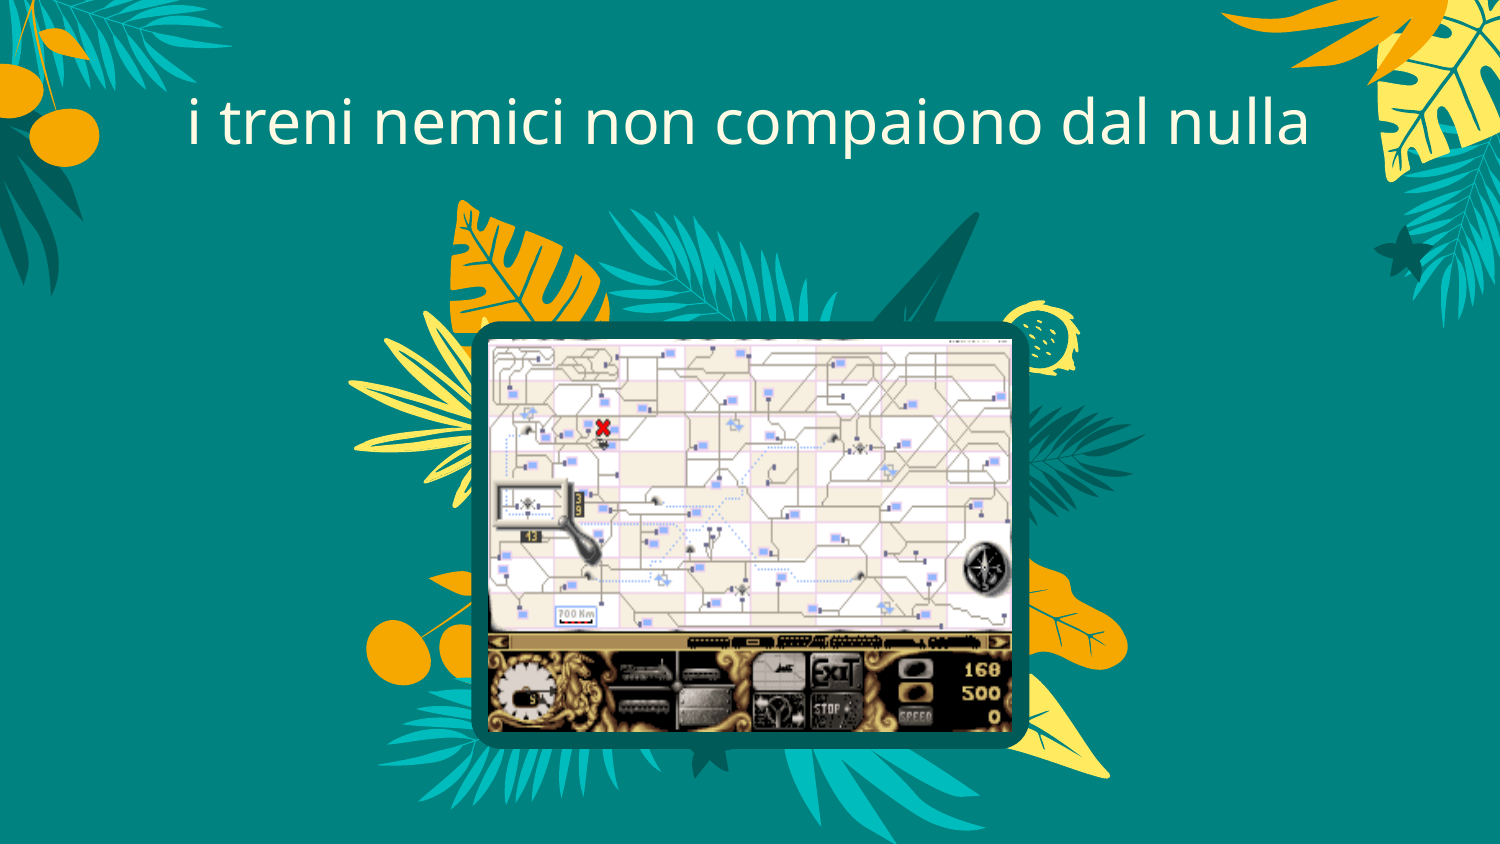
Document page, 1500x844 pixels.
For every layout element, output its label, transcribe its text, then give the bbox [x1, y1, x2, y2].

text_box [348, 200, 1146, 844]
title i treni nemici non compaiono dal nulla [118, 72, 1382, 167]
picture [488, 339, 1012, 732]
